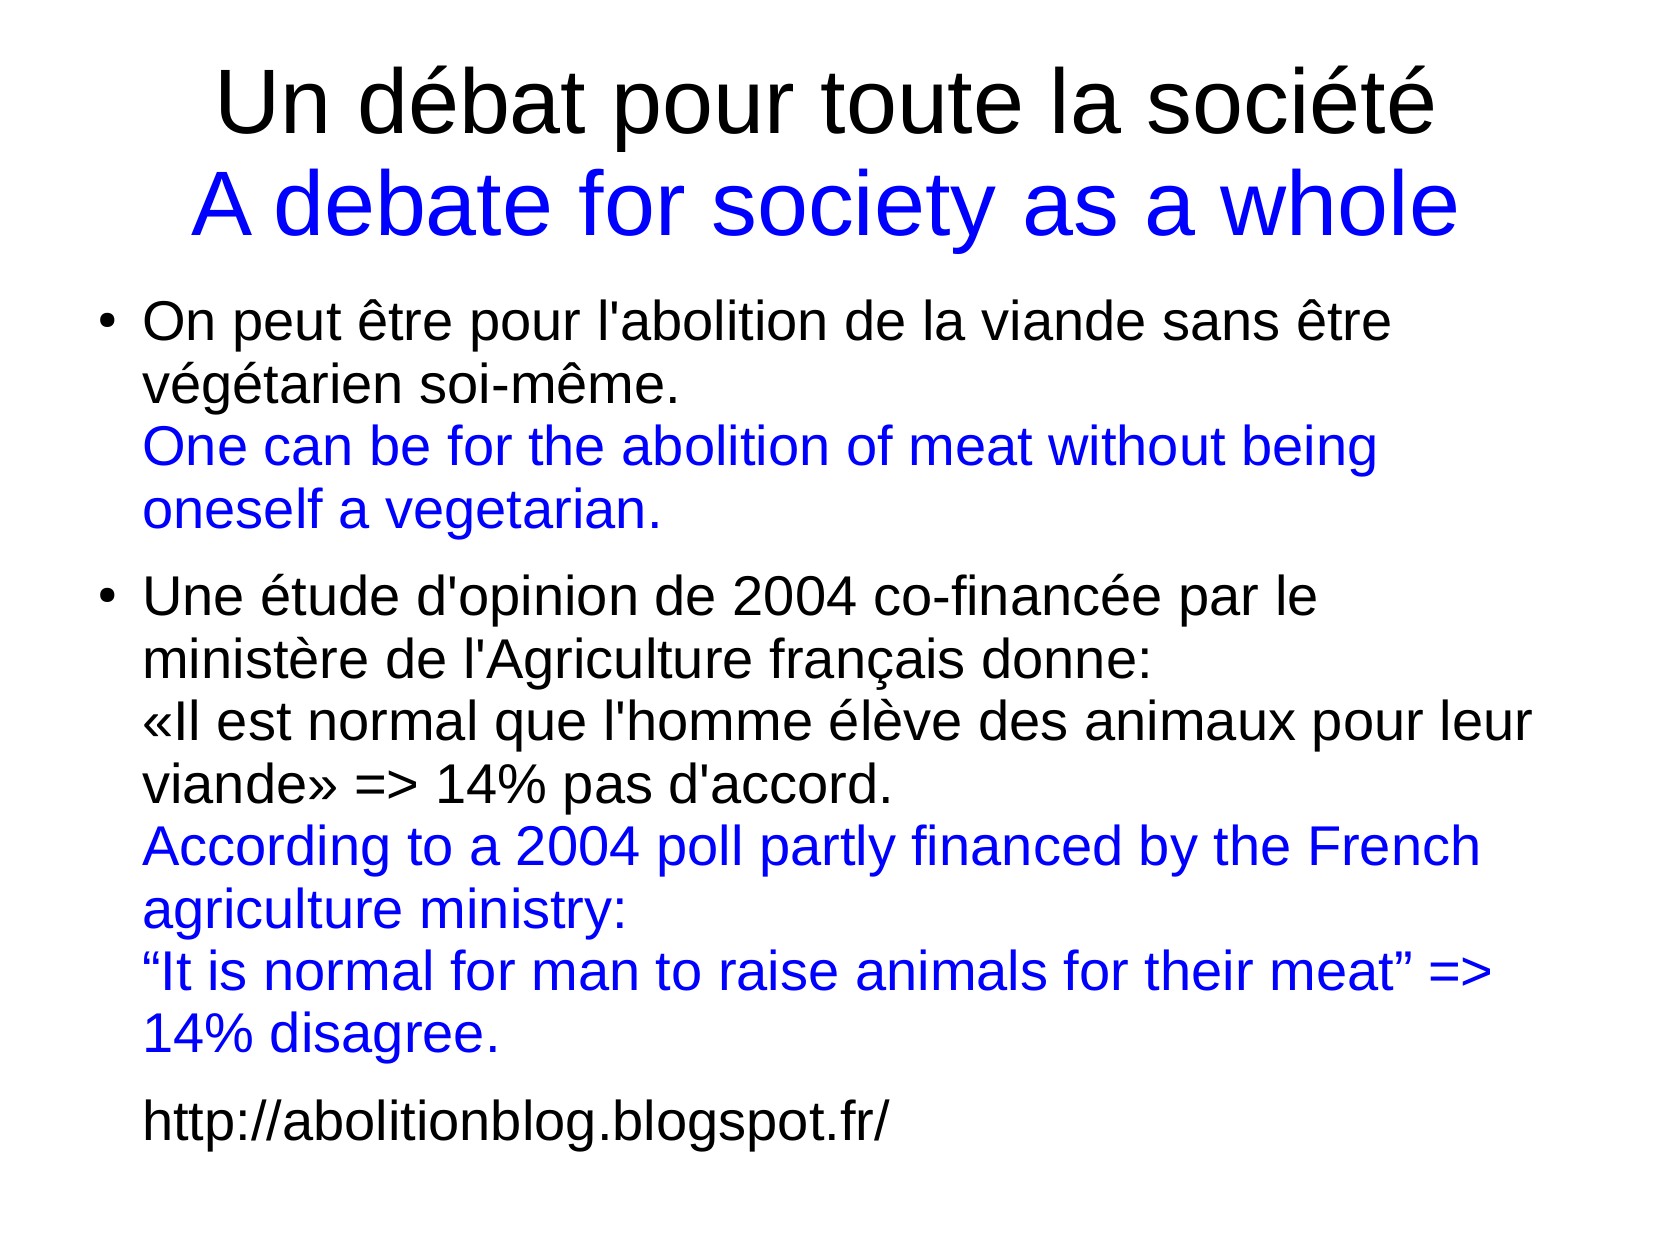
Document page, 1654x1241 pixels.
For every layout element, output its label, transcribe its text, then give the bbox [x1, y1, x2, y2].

title Un débat pour toute la société A debate for society as a whole [82, 49, 1571, 257]
list On peut être pour l'abolition de la viande sans être végétarien soi-même. One can be for the abolition of meat without being oneself a vegetarian. Une étude d'opinion de 2004 co-financée par le ministère de l'Agriculture français donne: «Il est normal que l'homme élève des animaux pour leur viande» => 14% pas d'accord. According to a 2004 poll partly financed by the French agriculture ministry: “It is normal for man to raise animals for their meat” => 14% disagree. http://abolitionblog.blogspot.fr/ [82, 290, 1538, 1156]
